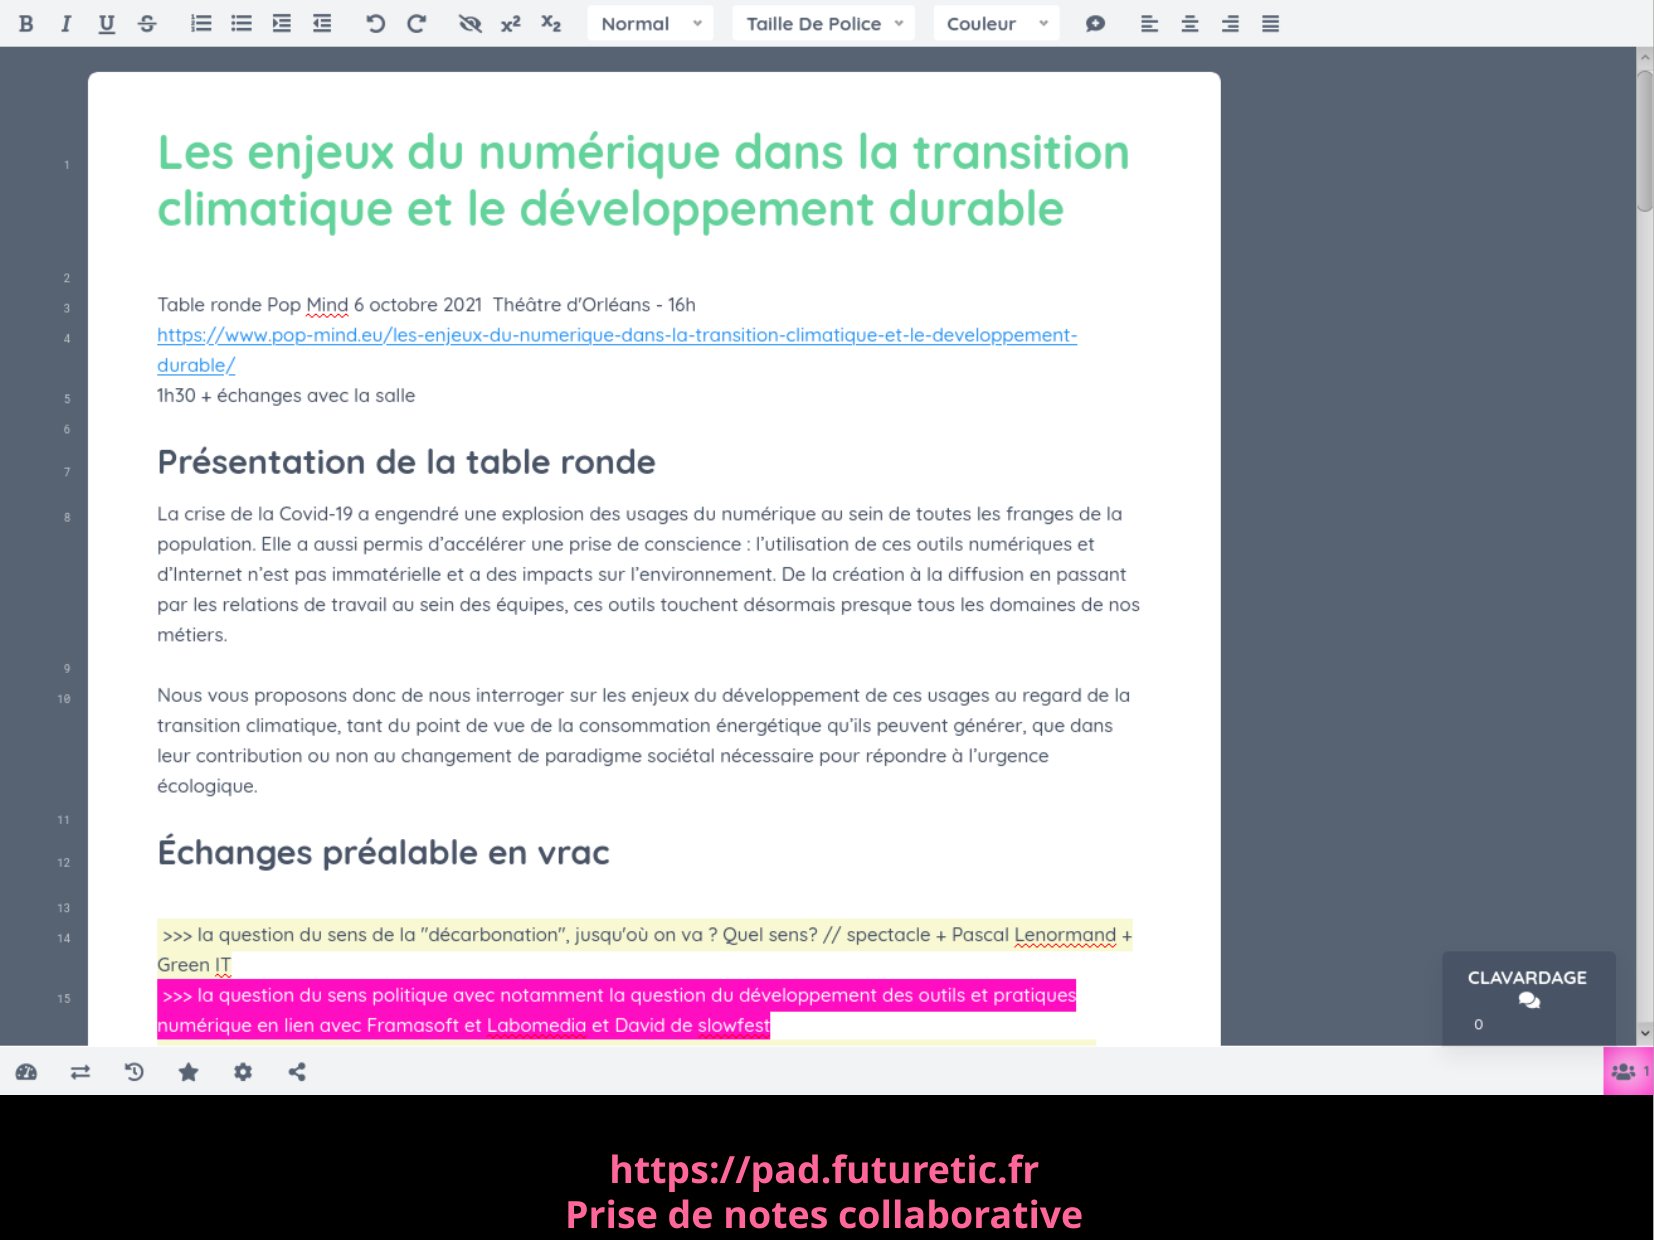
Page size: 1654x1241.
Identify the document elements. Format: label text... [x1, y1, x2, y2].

picture [0, 0, 1654, 1095]
text_box https://pad.futuretic.fr Prise de notes collaborative [222, 1138, 1428, 1241]
